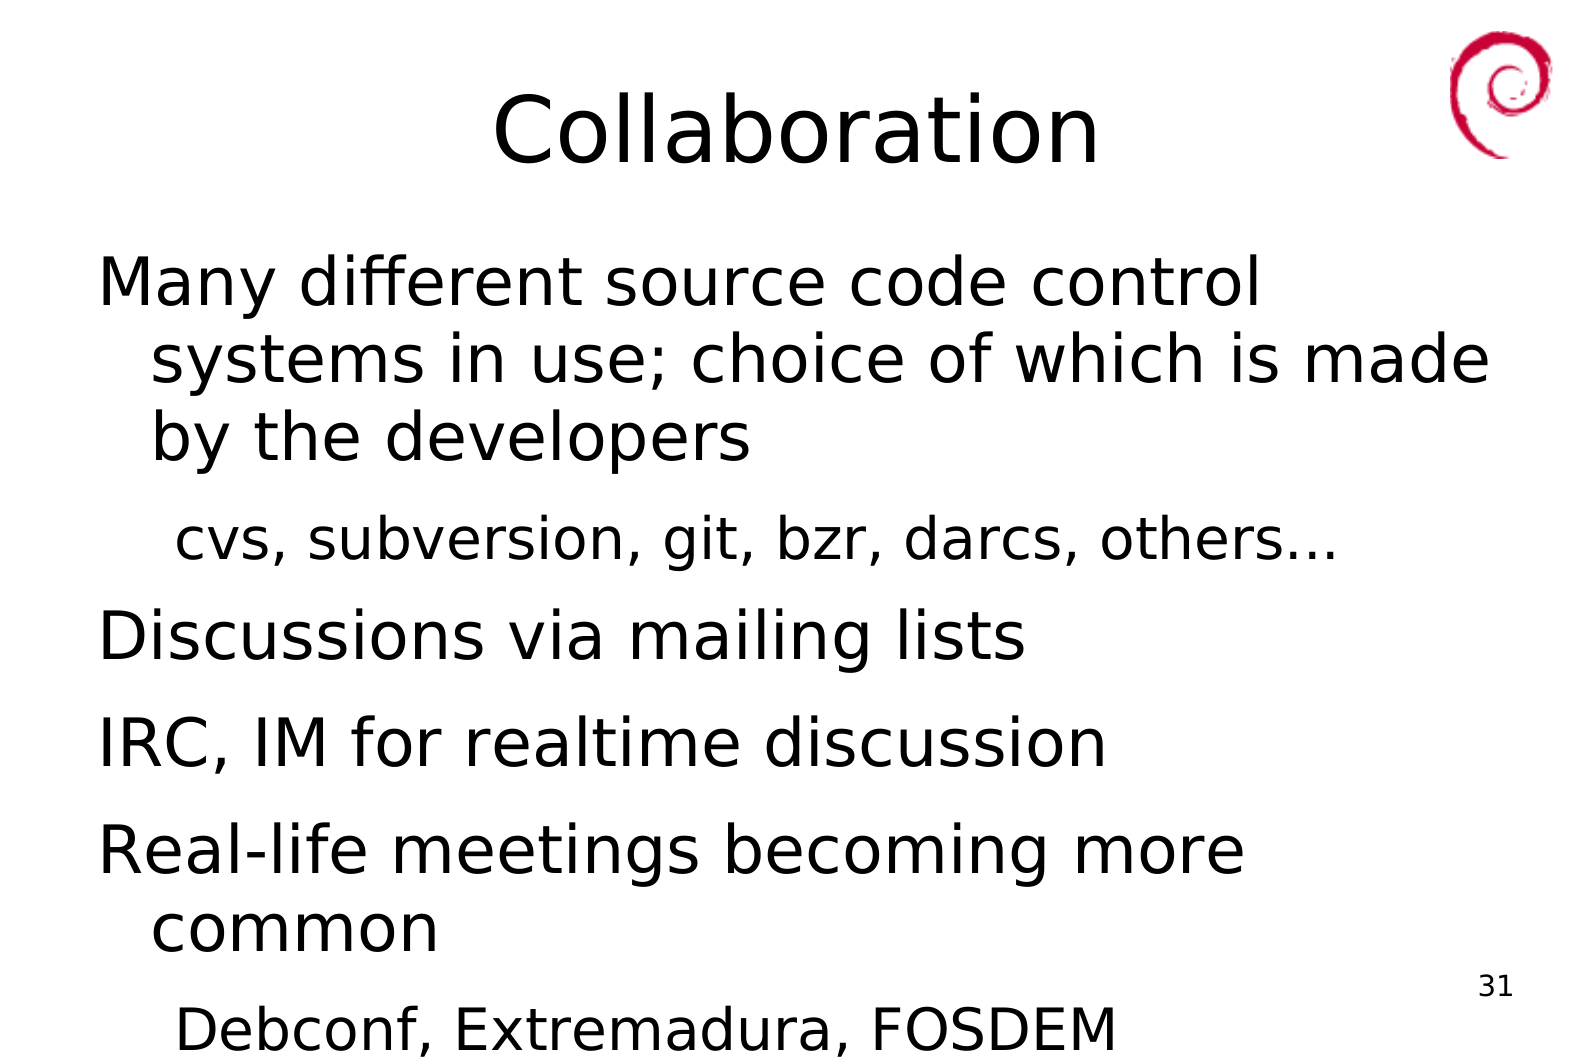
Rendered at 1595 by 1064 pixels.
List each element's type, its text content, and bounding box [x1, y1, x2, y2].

list Many different source code control systems in use; choice of which is made by the developers cvs, subversion, git, bzr, darcs, others... Discussions via mailing lists IRC, IM for realtime discussion Real-life meetings becoming more common Debconf, Extremadura, FOSDEM [79, 243, 1515, 1064]
title Collaboration [79, 42, 1515, 221]
picture [1450, 31, 1555, 159]
